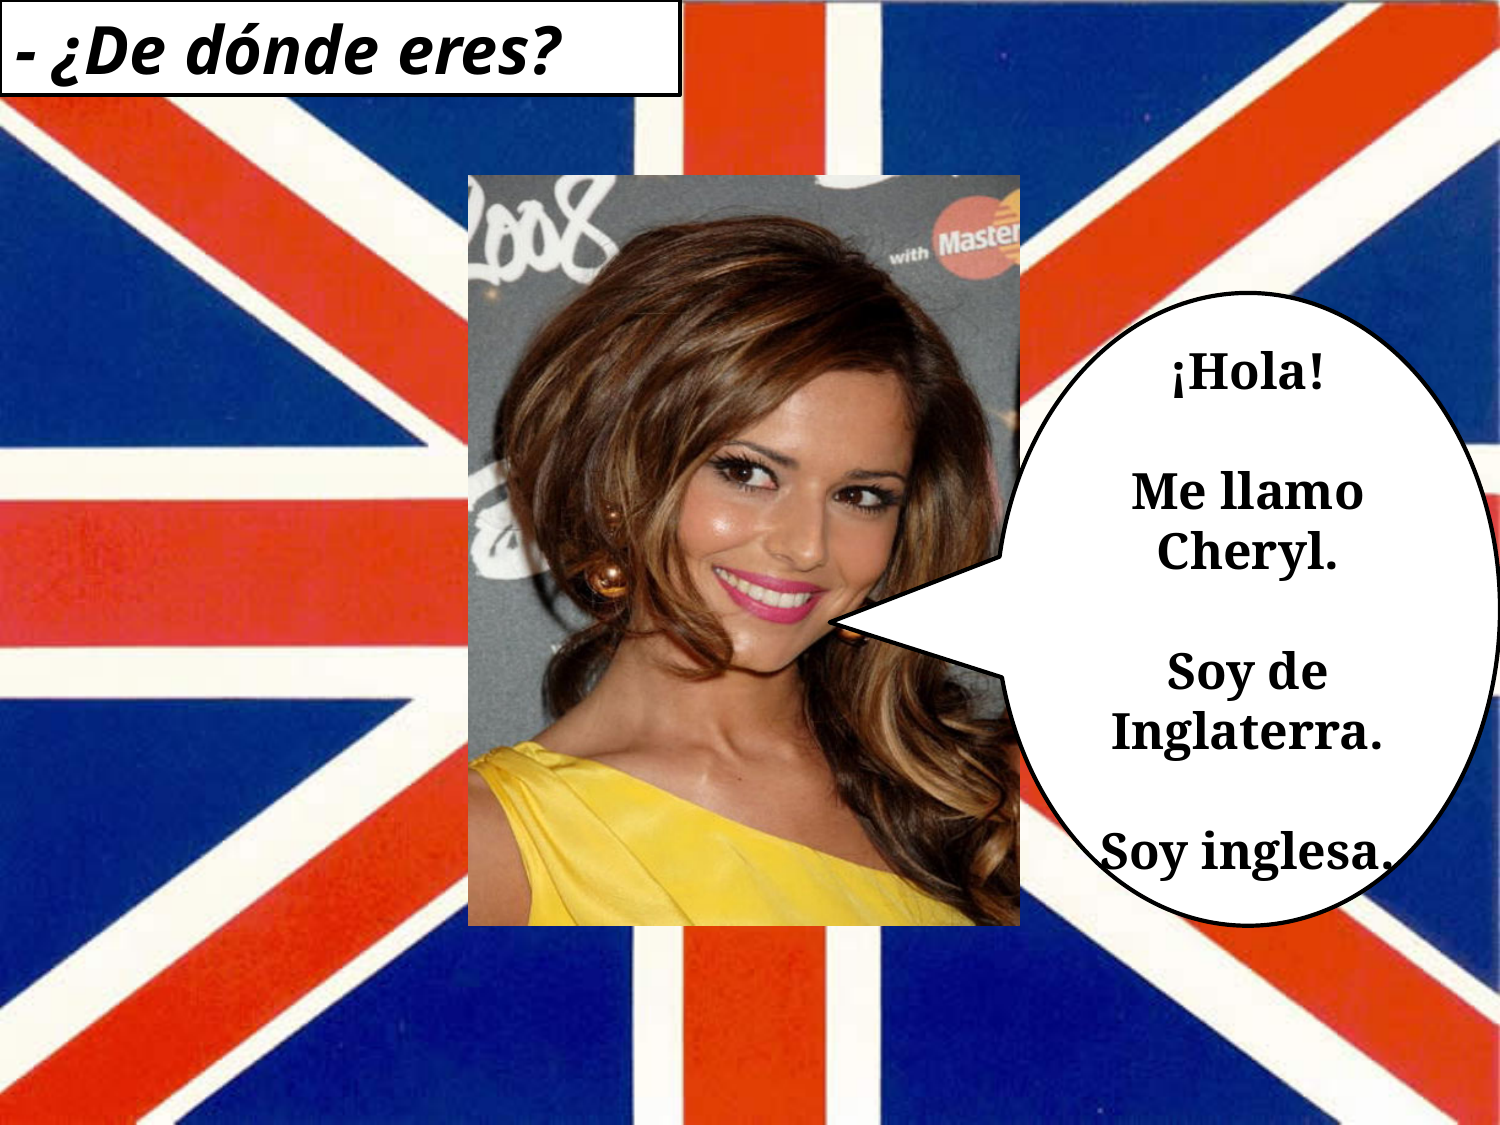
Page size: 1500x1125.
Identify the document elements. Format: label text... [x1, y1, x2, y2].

text_box ¡Hola! Me llamo Cheryl. Soy de Inglaterra. Soy inglesa. [829, 292, 1500, 926]
picture [0, 0, 1500, 1125]
text_box - ¿De dónde eres? [0, 0, 680, 95]
